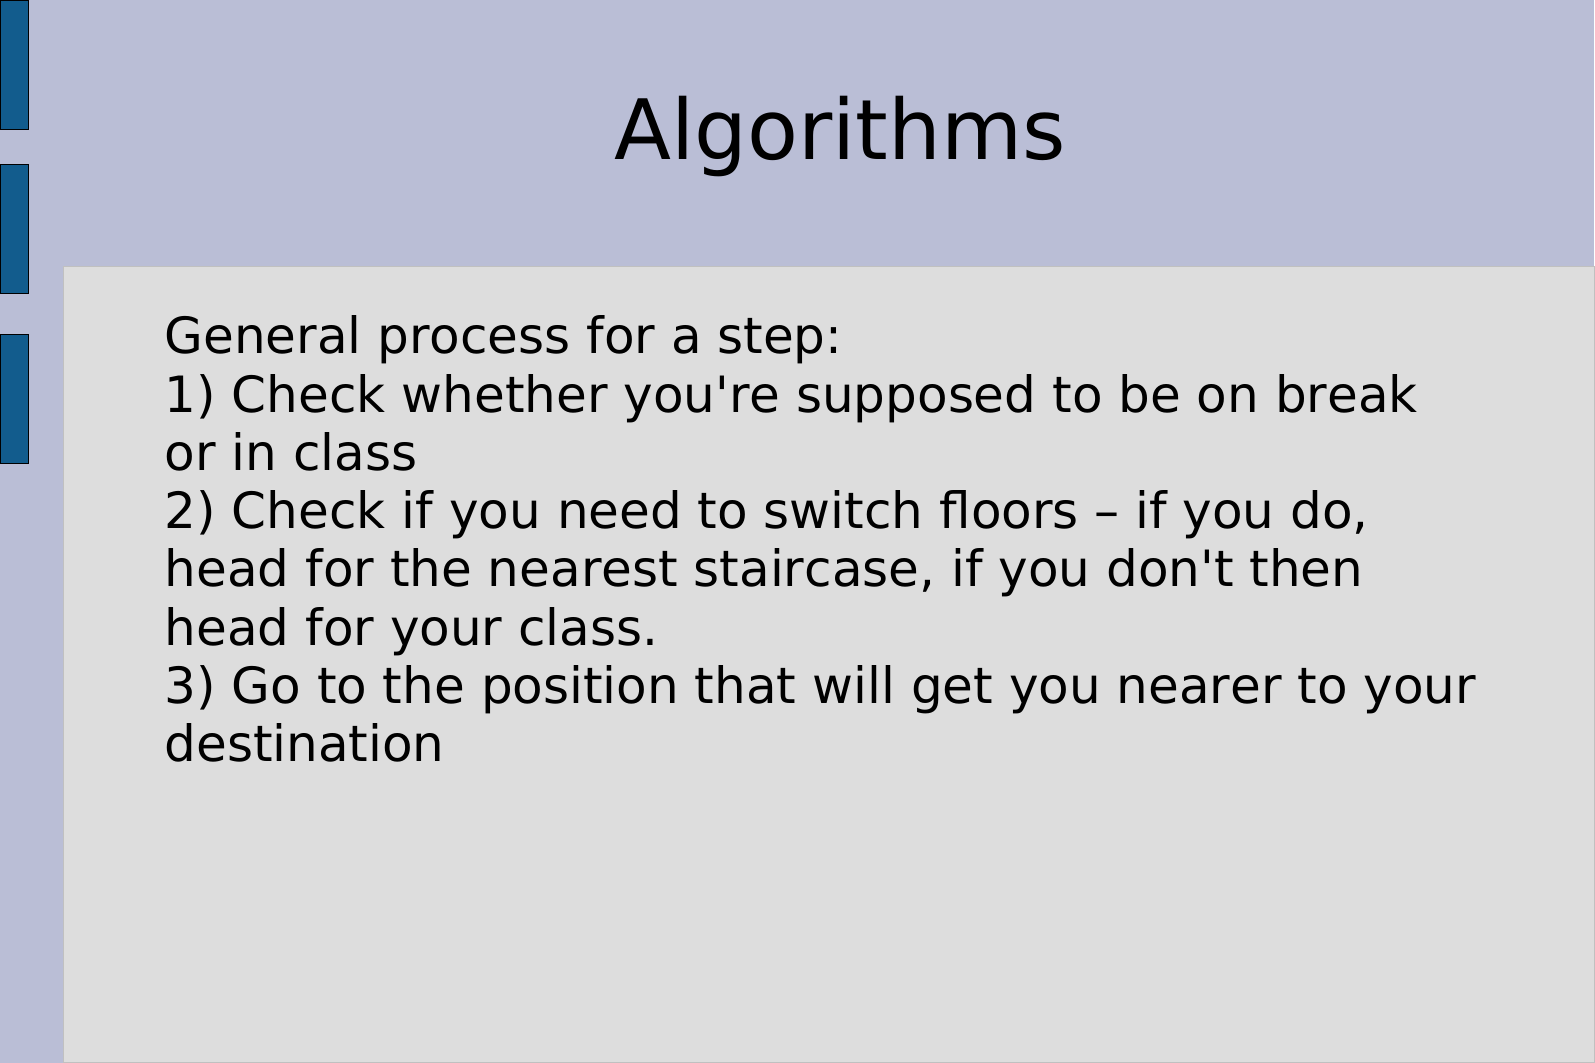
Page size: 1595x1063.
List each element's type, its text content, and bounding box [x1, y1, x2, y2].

text_box General process for a step: 1) Check whether you're supposed to be on break or in class 2) Check if you need to switch floors – if you do, head for the nearest staircase, if you don't then head for your class. 3) Go to the position that will get you nearer to your destination [150, 300, 1501, 781]
text_box Algorithms [600, 75, 1538, 187]
